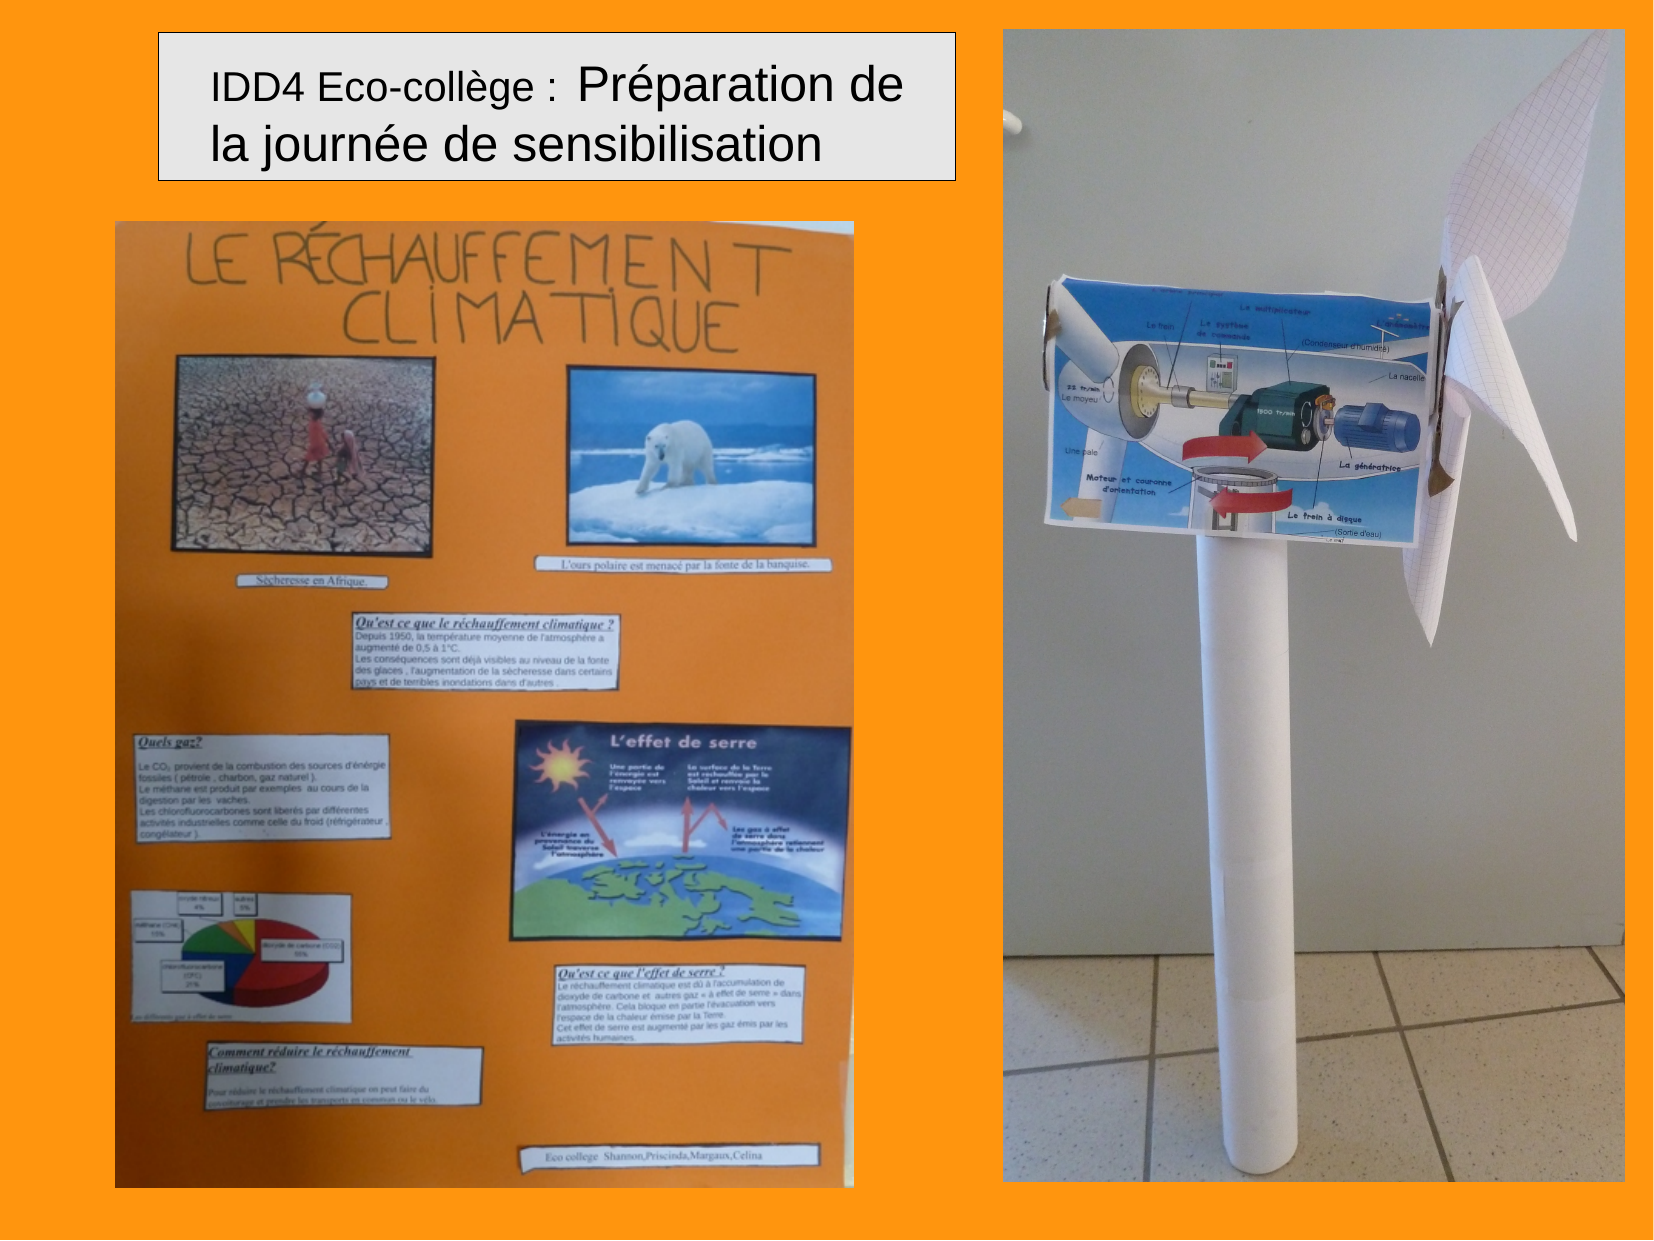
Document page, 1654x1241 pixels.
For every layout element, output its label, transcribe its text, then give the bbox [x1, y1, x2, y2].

subtitle [82, 55, 1003, 1103]
text_box IDD4 Eco-collège : Préparation de la journée de sensibilisation [158, 32, 956, 181]
picture [1003, 29, 1625, 1182]
picture [115, 221, 854, 1188]
